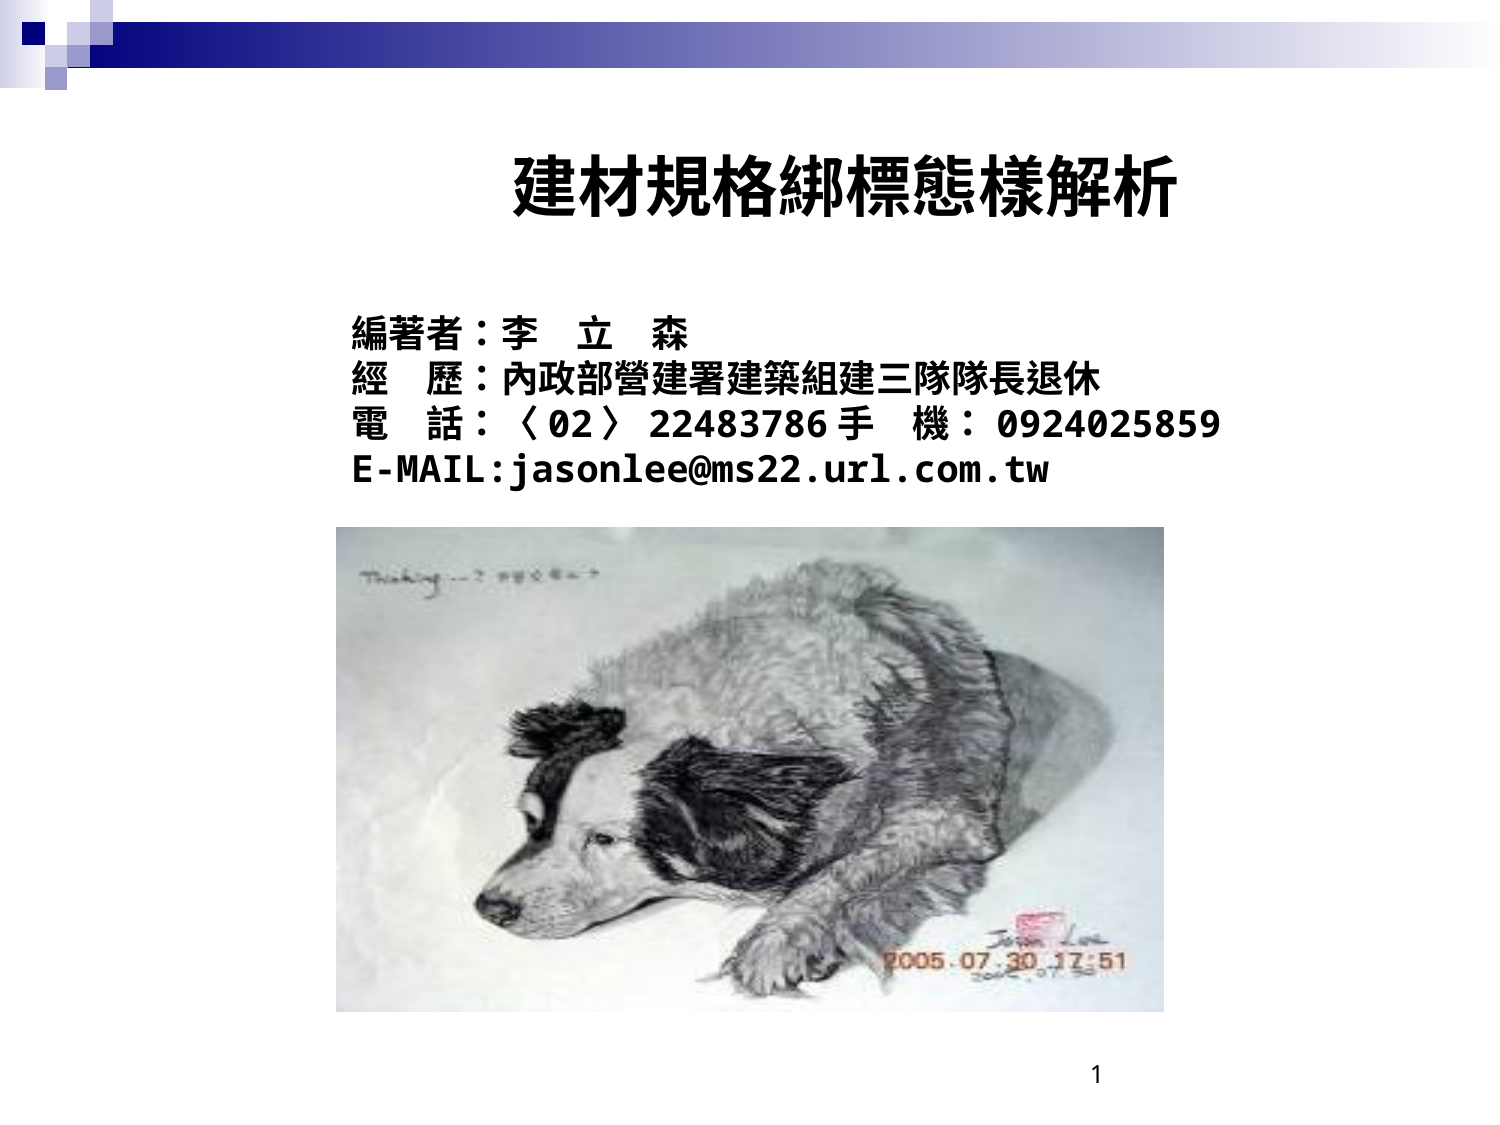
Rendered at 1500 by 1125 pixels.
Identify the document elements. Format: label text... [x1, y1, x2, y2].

picture [336, 527, 1164, 1012]
text_box [1074, 1025, 1426, 1101]
text_box 編著者：李 立 森 經 歷：內政部營建署建築組建三隊隊長退休 電 話：〈02〉22483786手 機：0924025859 E-MAIL:jasonlee@ms22.url.com.tw [336, 303, 1392, 577]
text_box 建材規格綁標態樣解析 [112, 137, 1388, 232]
